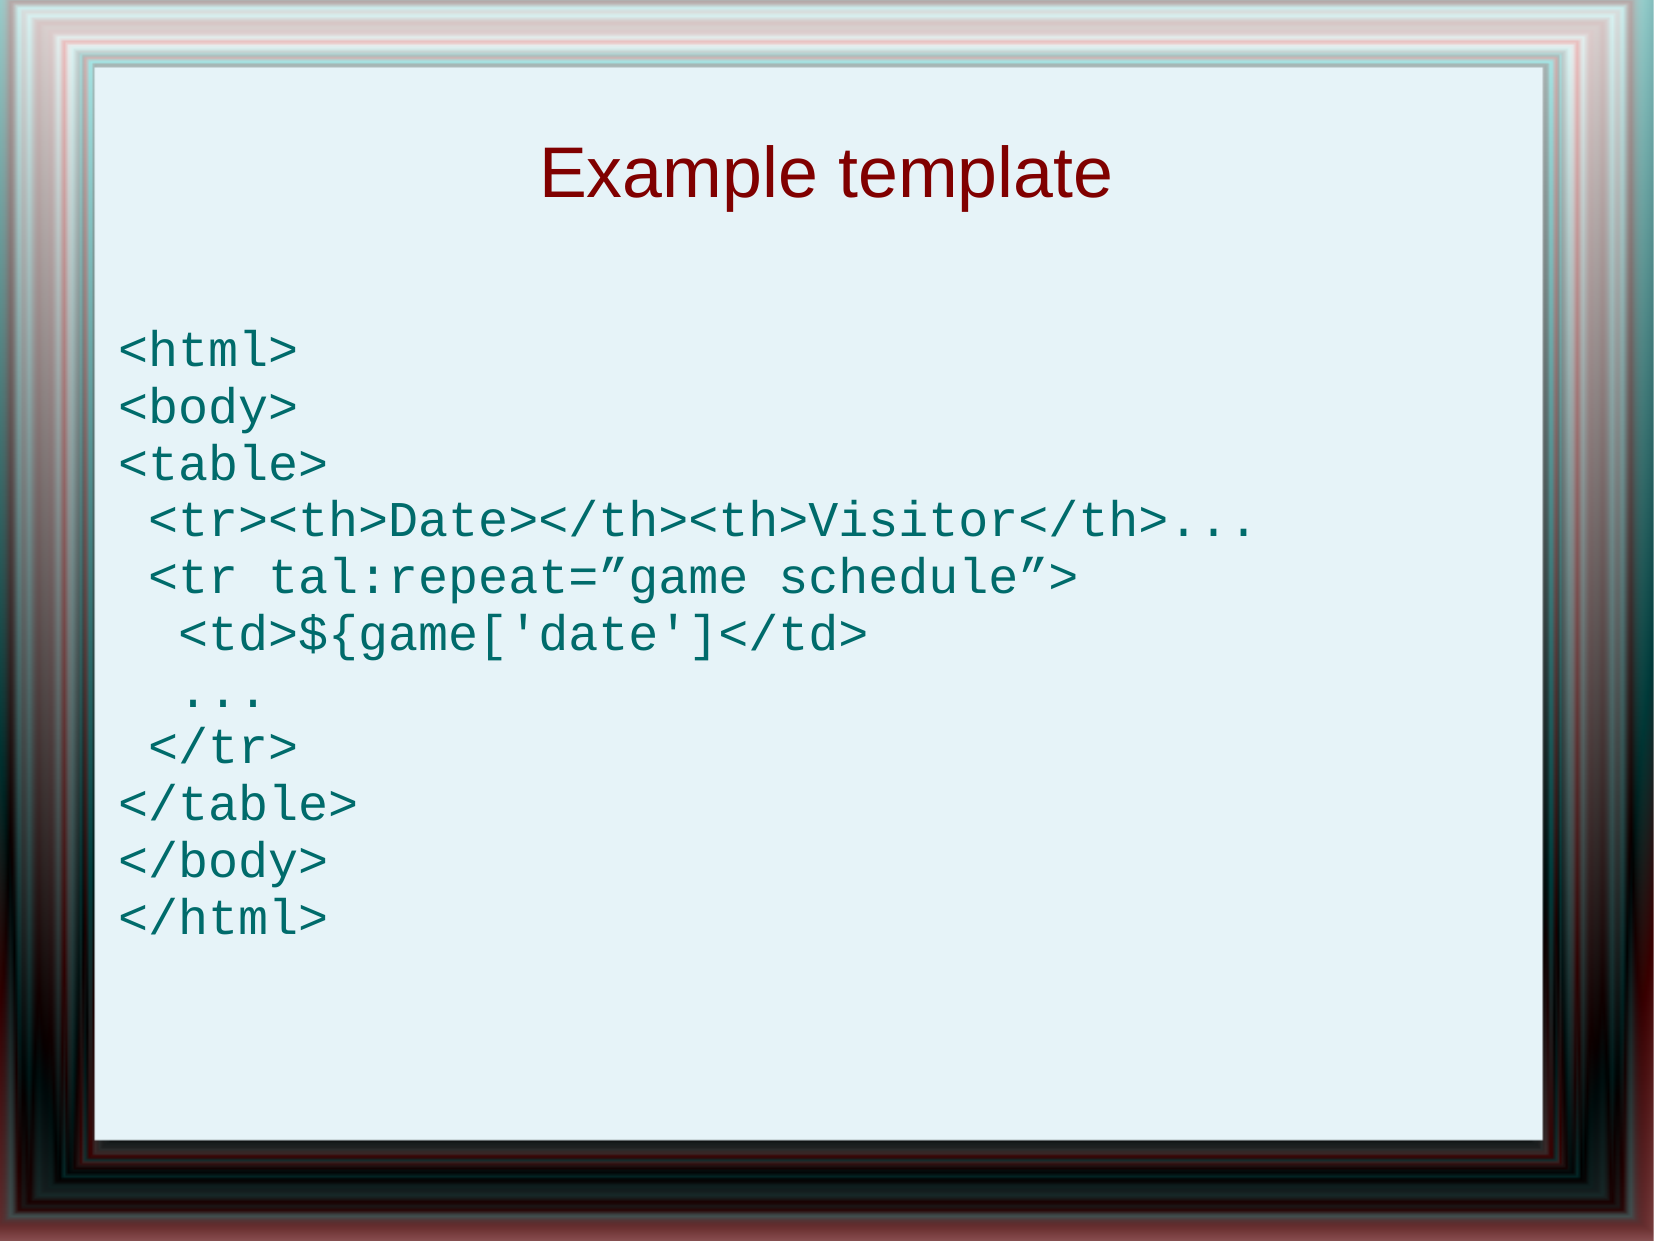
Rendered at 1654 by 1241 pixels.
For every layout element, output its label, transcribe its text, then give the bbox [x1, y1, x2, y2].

picture [0, 0, 1654, 1241]
title Example template [118, 88, 1536, 257]
list <html> <body> <table> <tr><th>Date></th><th>Visitor</th>... <tr tal:repeat=”game schedule”> <td>${game['date']</td> ... </tr> </table> </body> </html> [118, 324, 1506, 1045]
